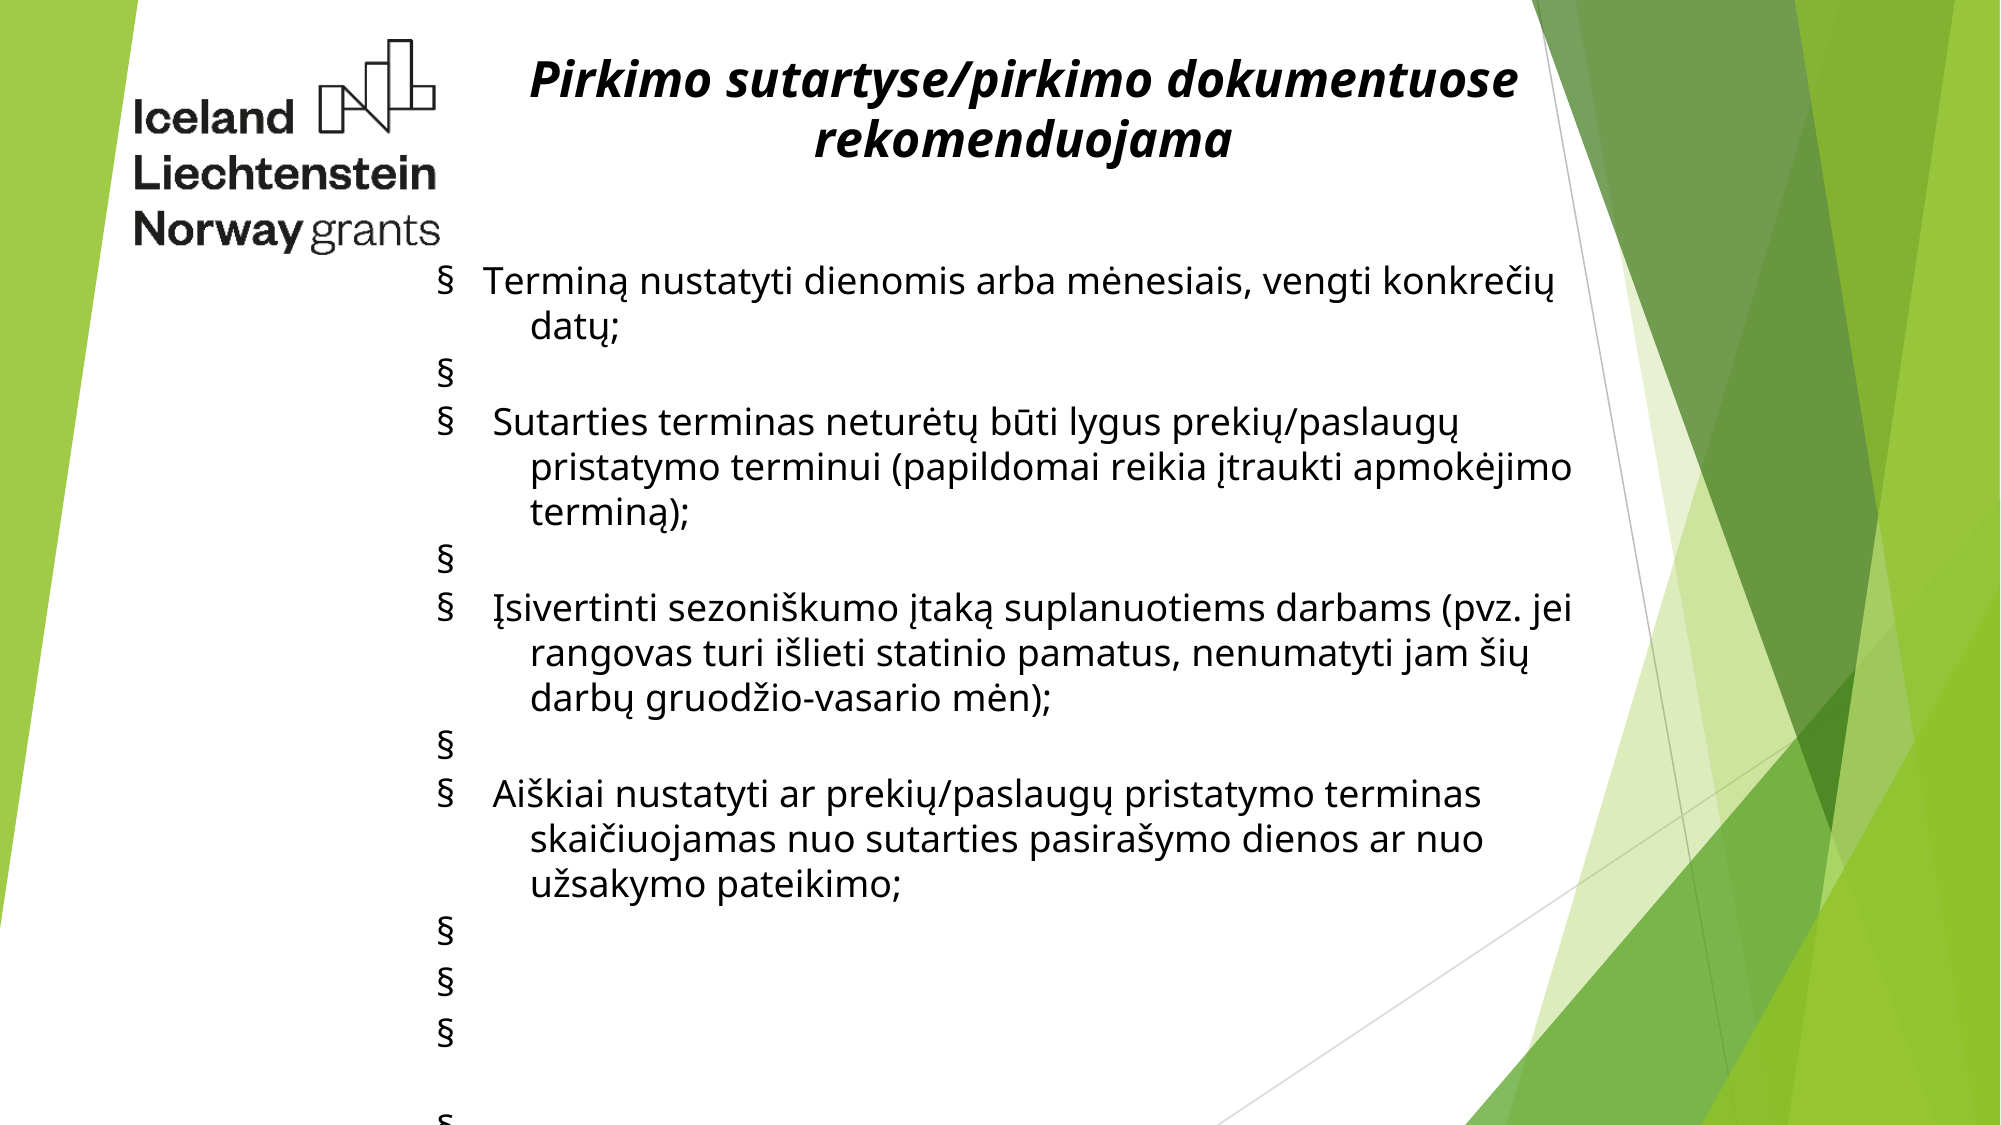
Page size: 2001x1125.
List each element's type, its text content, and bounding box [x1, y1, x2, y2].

text_box Pirkimo sutartyse/pirkimo dokumentuose rekomenduojama Terminą nustatyti dienomis arba mėnesiais, vengti konkrečių datų; Sutarties terminas neturėtų būti lygus prekių/paslaugų pristatymo terminui (papildomai reikia įtraukti apmokėjimo terminą); Įsivertinti sezoniškumo įtaką suplanuotiems darbams (pvz. jei rangovas turi išlieti statinio pamatus, nenumatyti jam šių darbų gruodžio-vasario mėn); Aiškiai nustatyti ar prekių/paslaugų pristatymo terminas skaičiuojamas nuo sutarties pasirašymo dienos ar nuo užsakymo pateikimo; [420, 39, 1628, 1125]
picture [132, 39, 441, 256]
